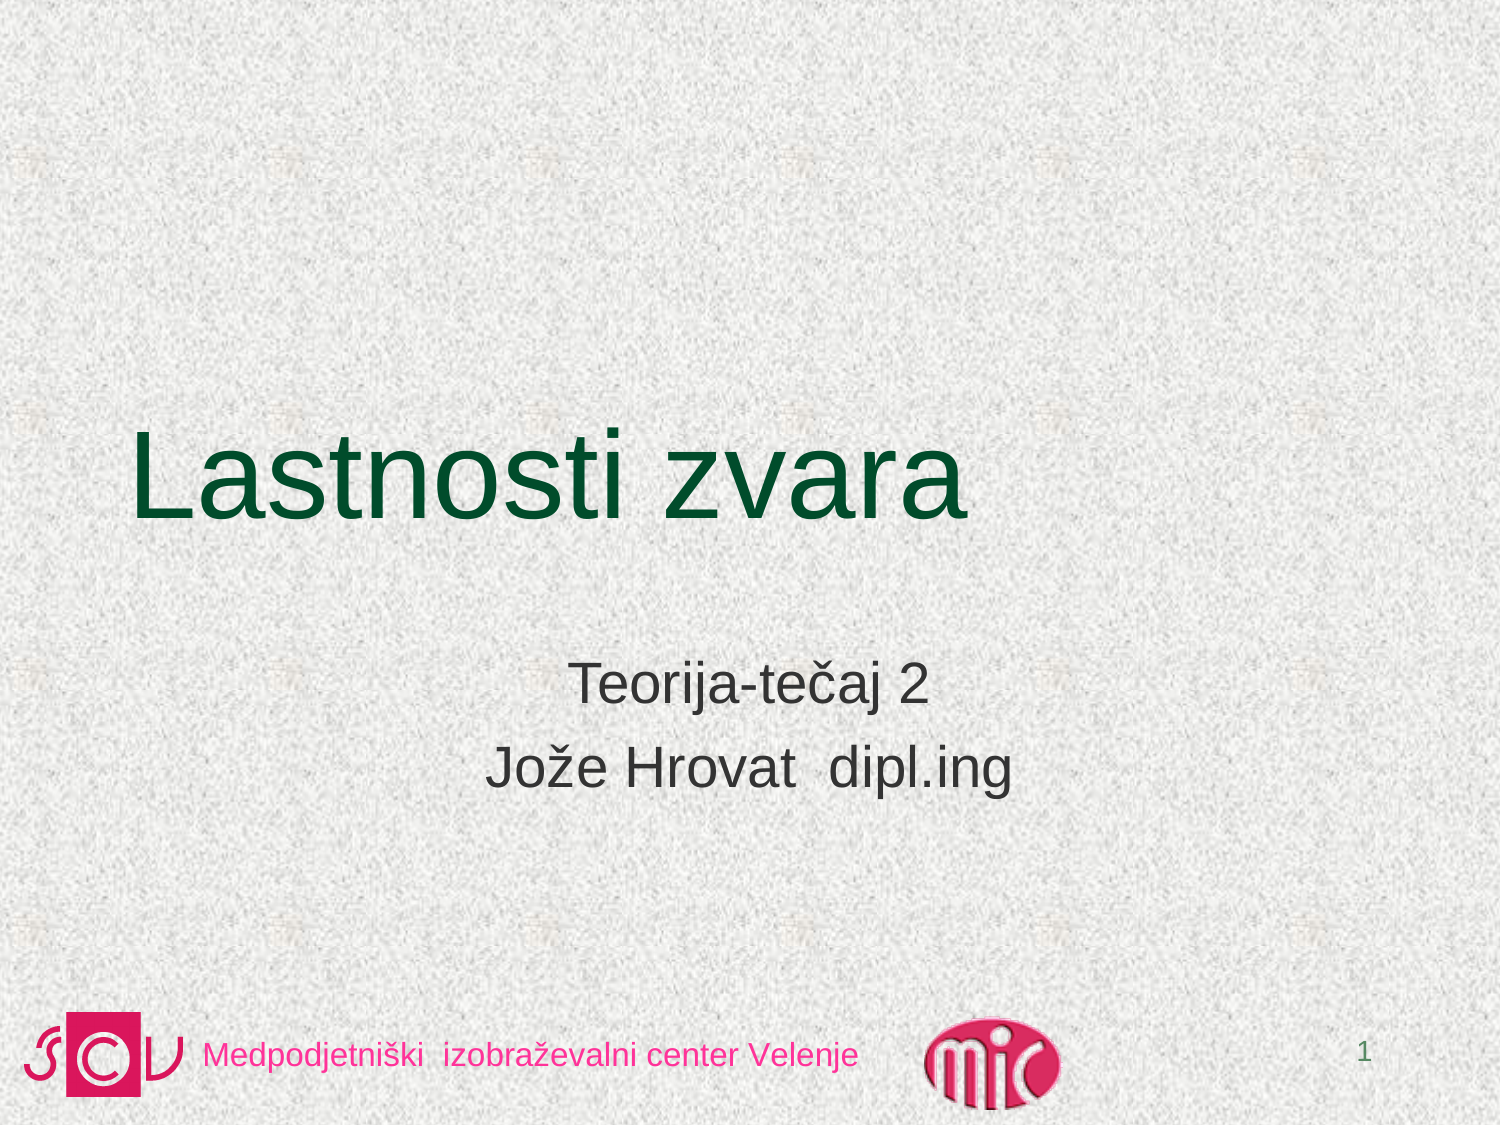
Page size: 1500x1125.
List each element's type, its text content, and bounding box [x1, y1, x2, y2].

title Lastnosti zvara [112, 374, 1388, 563]
text_box <number> [1074, 1025, 1388, 1101]
text_box Teorija-tečaj 2 Jože Hrovat dipl.ing [225, 637, 1276, 926]
picture [0, 0, 1500, 1125]
